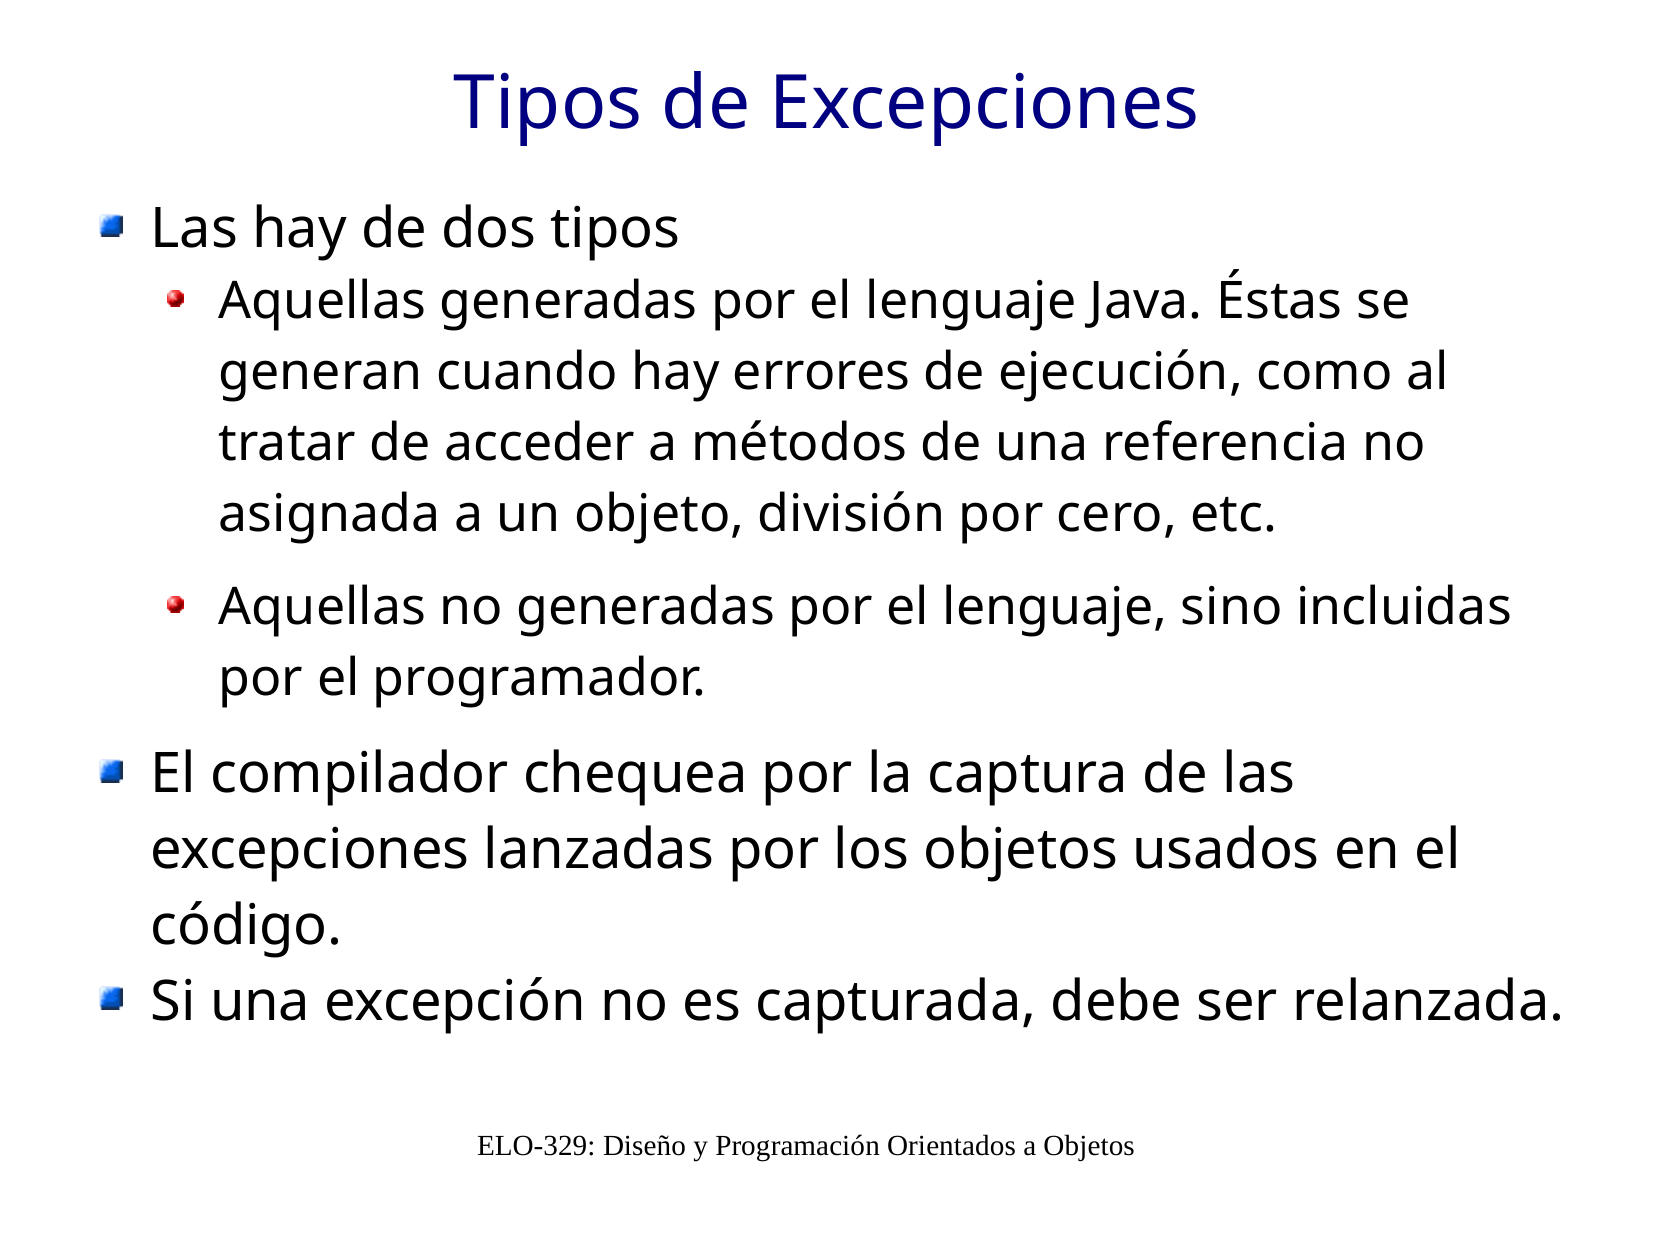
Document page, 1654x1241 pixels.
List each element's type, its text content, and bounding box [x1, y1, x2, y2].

title Tipos de Excepciones [82, 49, 1571, 151]
list Las hay de dos tipos Aquellas generadas por el lenguaje Java. Éstas se generan cuando hay errores de ejecución, como al tratar de acceder a métodos de una referencia no asignada a un objeto, división por cero, etc. Aquellas no generadas por el lenguaje, sino incluidas por el programador. El compilador chequea por la captura de las excepciones lanzadas por los objetos usados en el código. Si una excepción no es capturada, debe ser relanzada. [82, 187, 1571, 1124]
